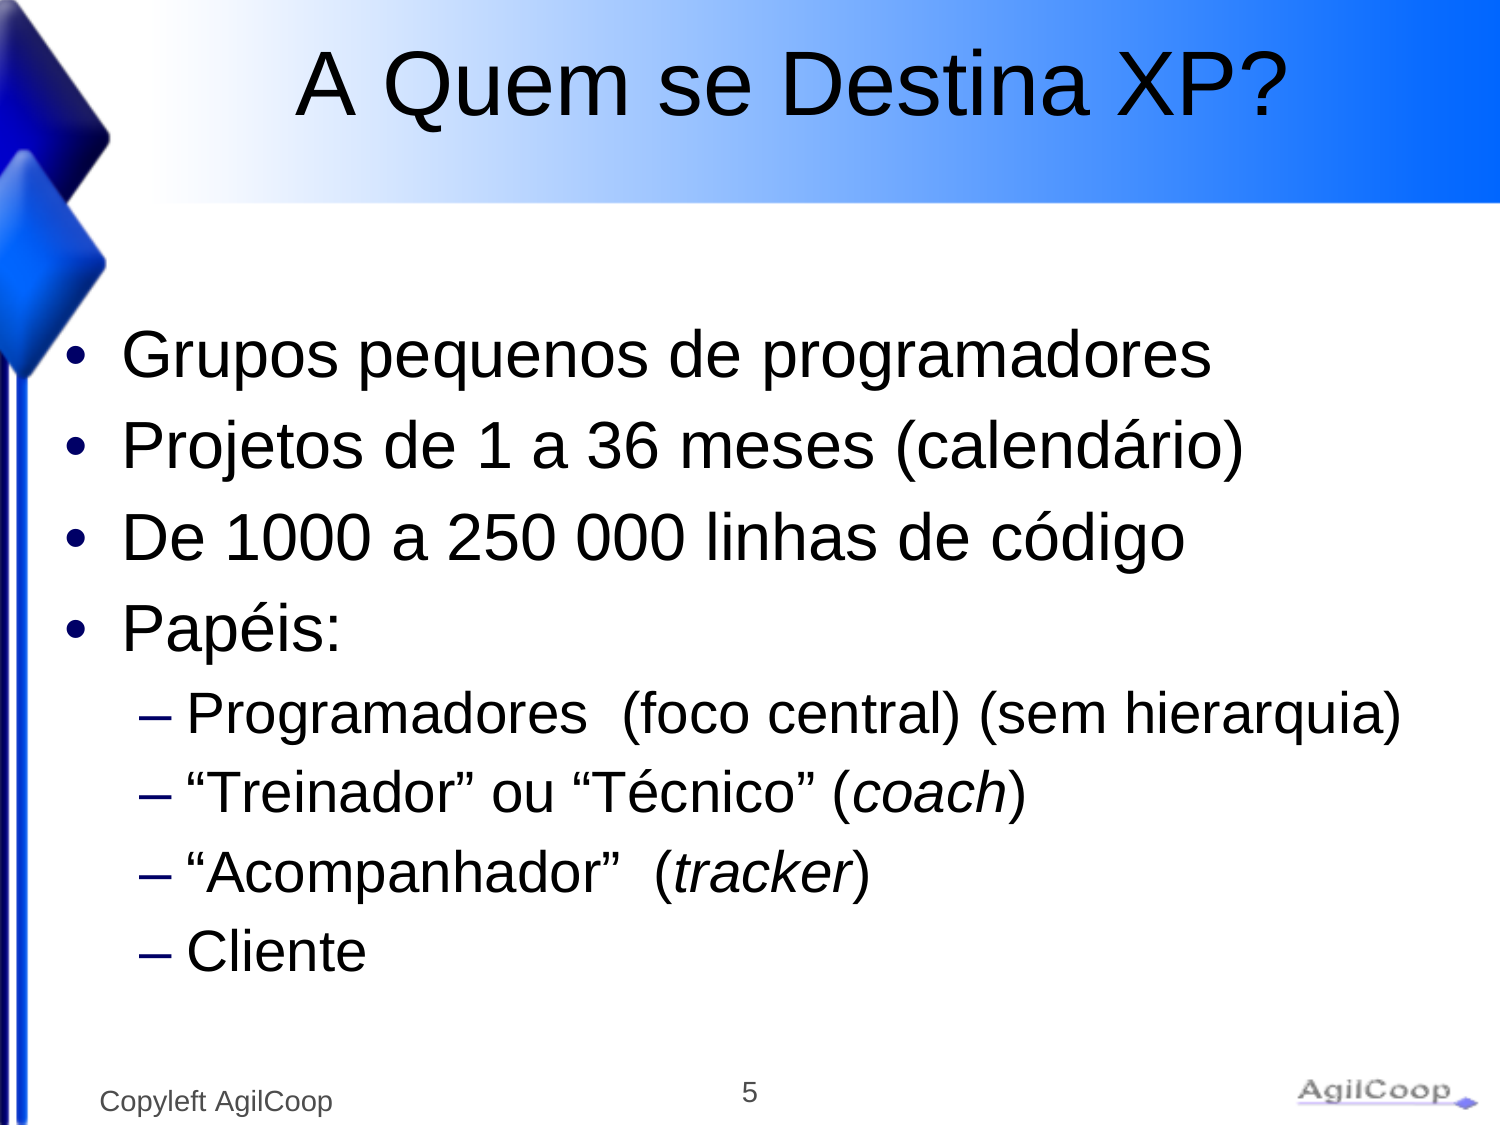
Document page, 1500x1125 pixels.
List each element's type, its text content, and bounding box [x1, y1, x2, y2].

list Grupos pequenos de programadores Projetos de 1 a 36 meses (calendário) De 1000 a 250 000 linhas de código Papéis: Programadores (foco central) (sem hierarquia) “Treinador” ou “Técnico” (coach) “Acompanhador” (tracker) Cliente [50, 309, 1463, 1038]
picture [0, 0, 1500, 1125]
title A Quem se Destina XP? [161, 8, 1426, 160]
